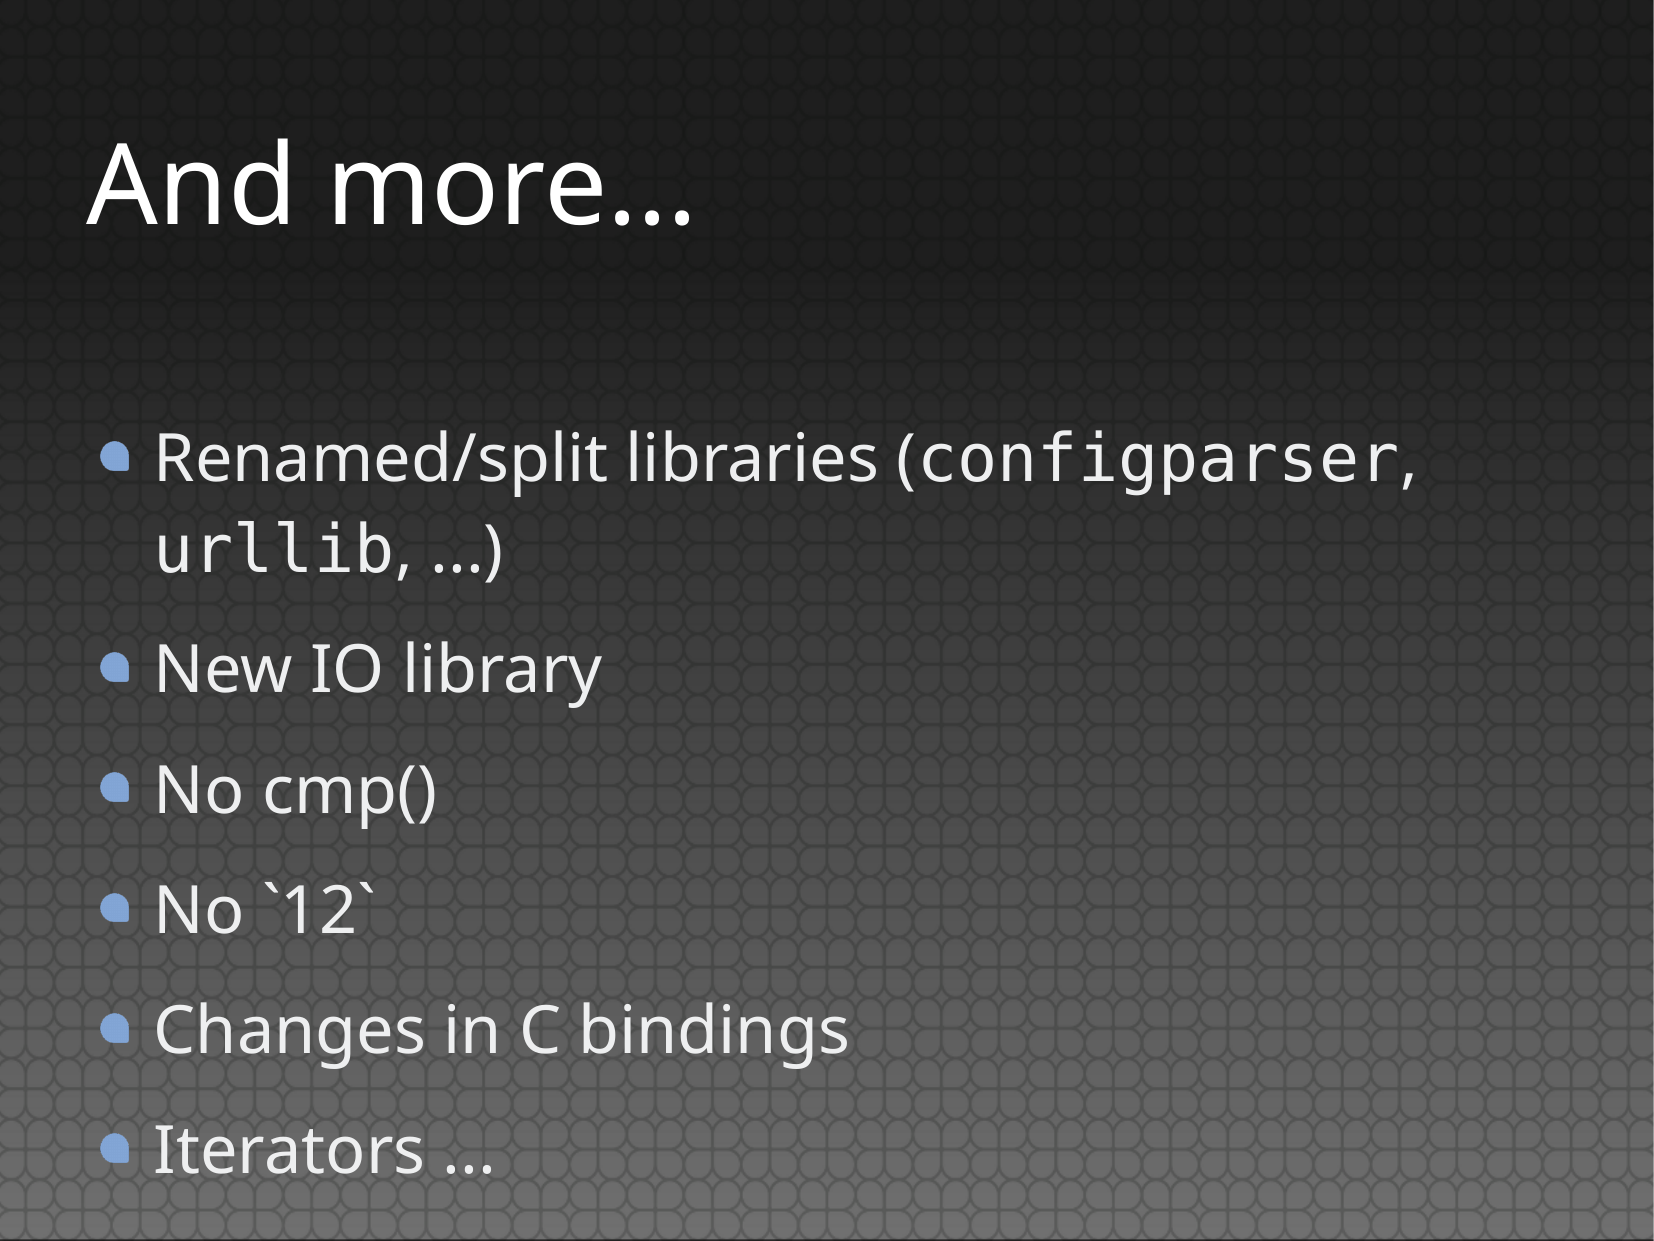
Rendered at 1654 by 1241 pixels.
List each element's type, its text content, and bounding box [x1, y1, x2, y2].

title And more... [86, 112, 1576, 249]
list Renamed/split libraries (configparser, urllib, ...) New IO library No cmp() No `12` Changes in C bindings Iterators ... [82, 290, 1571, 1112]
picture [0, 0, 1654, 1241]
